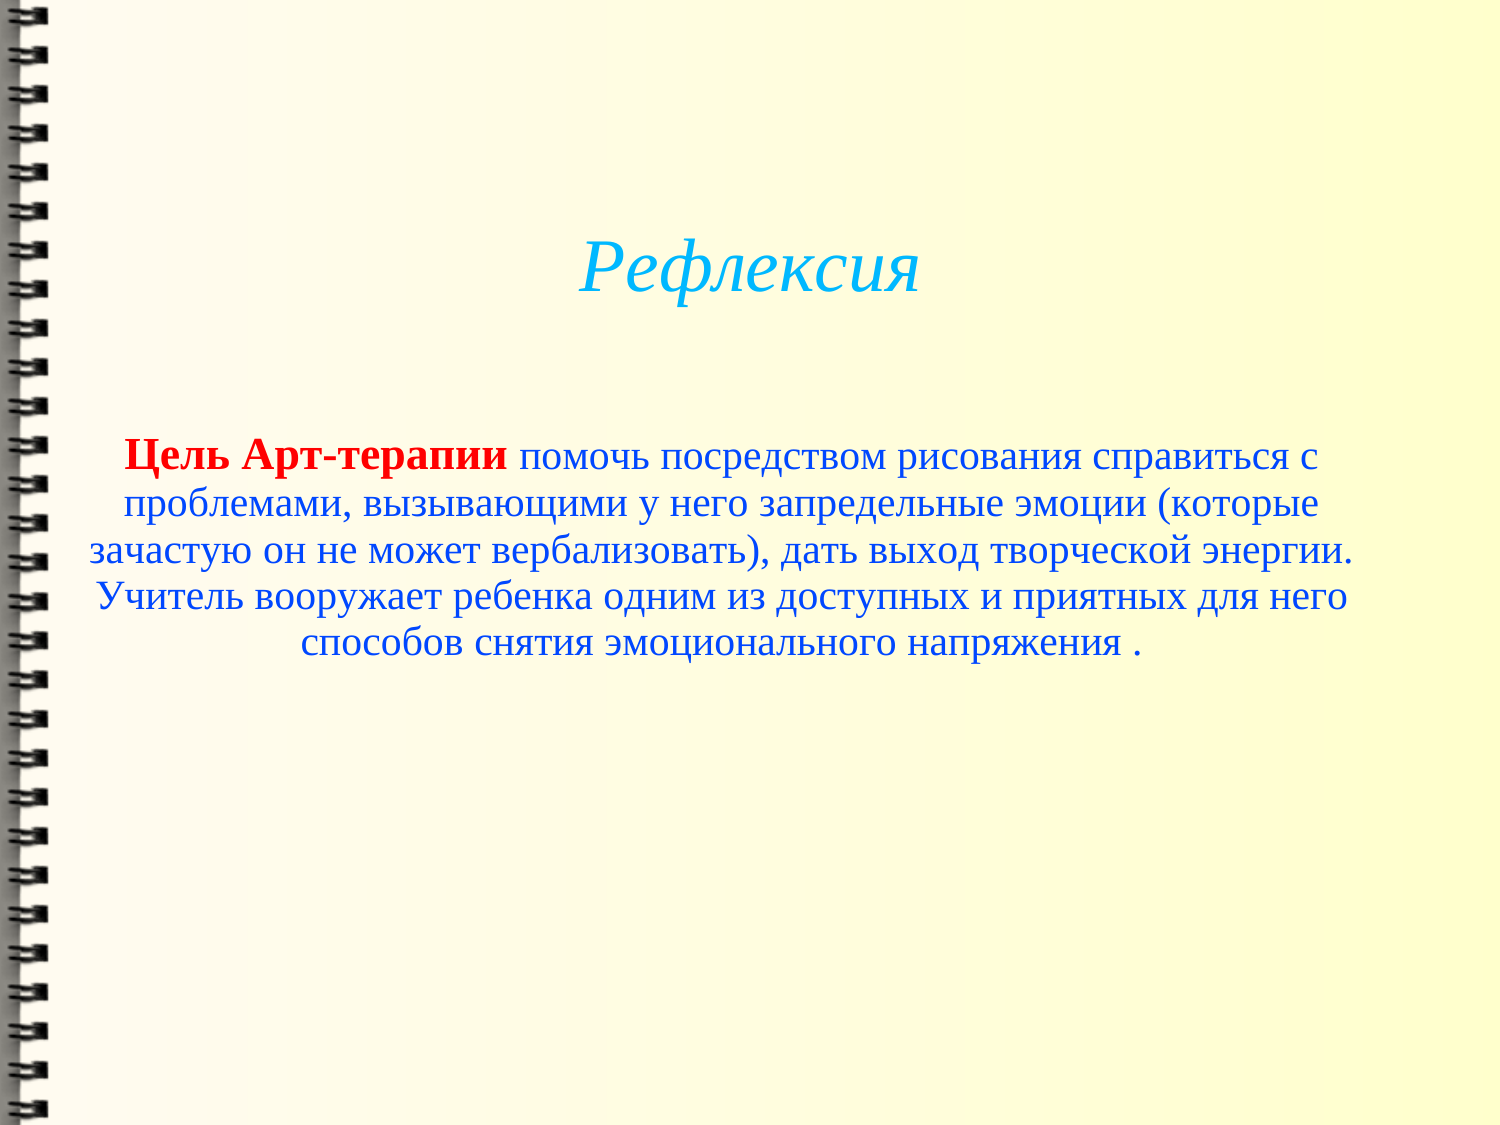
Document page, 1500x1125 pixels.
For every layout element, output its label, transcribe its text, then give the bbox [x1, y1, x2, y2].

title Рефлексия [110, 206, 1392, 325]
subtitle Цель Арт-терапии помочь посредством рисования справиться с проблемами, вызывающими у него запредельные эмоции (которые зачастую он не может вербализовать), дать выход творческой энергии. Учитель вооружает ребенка одним из доступных и приятных для него способов снятия эмоционального напряжения . [85, 354, 1359, 827]
picture [0, 0, 69, 1125]
